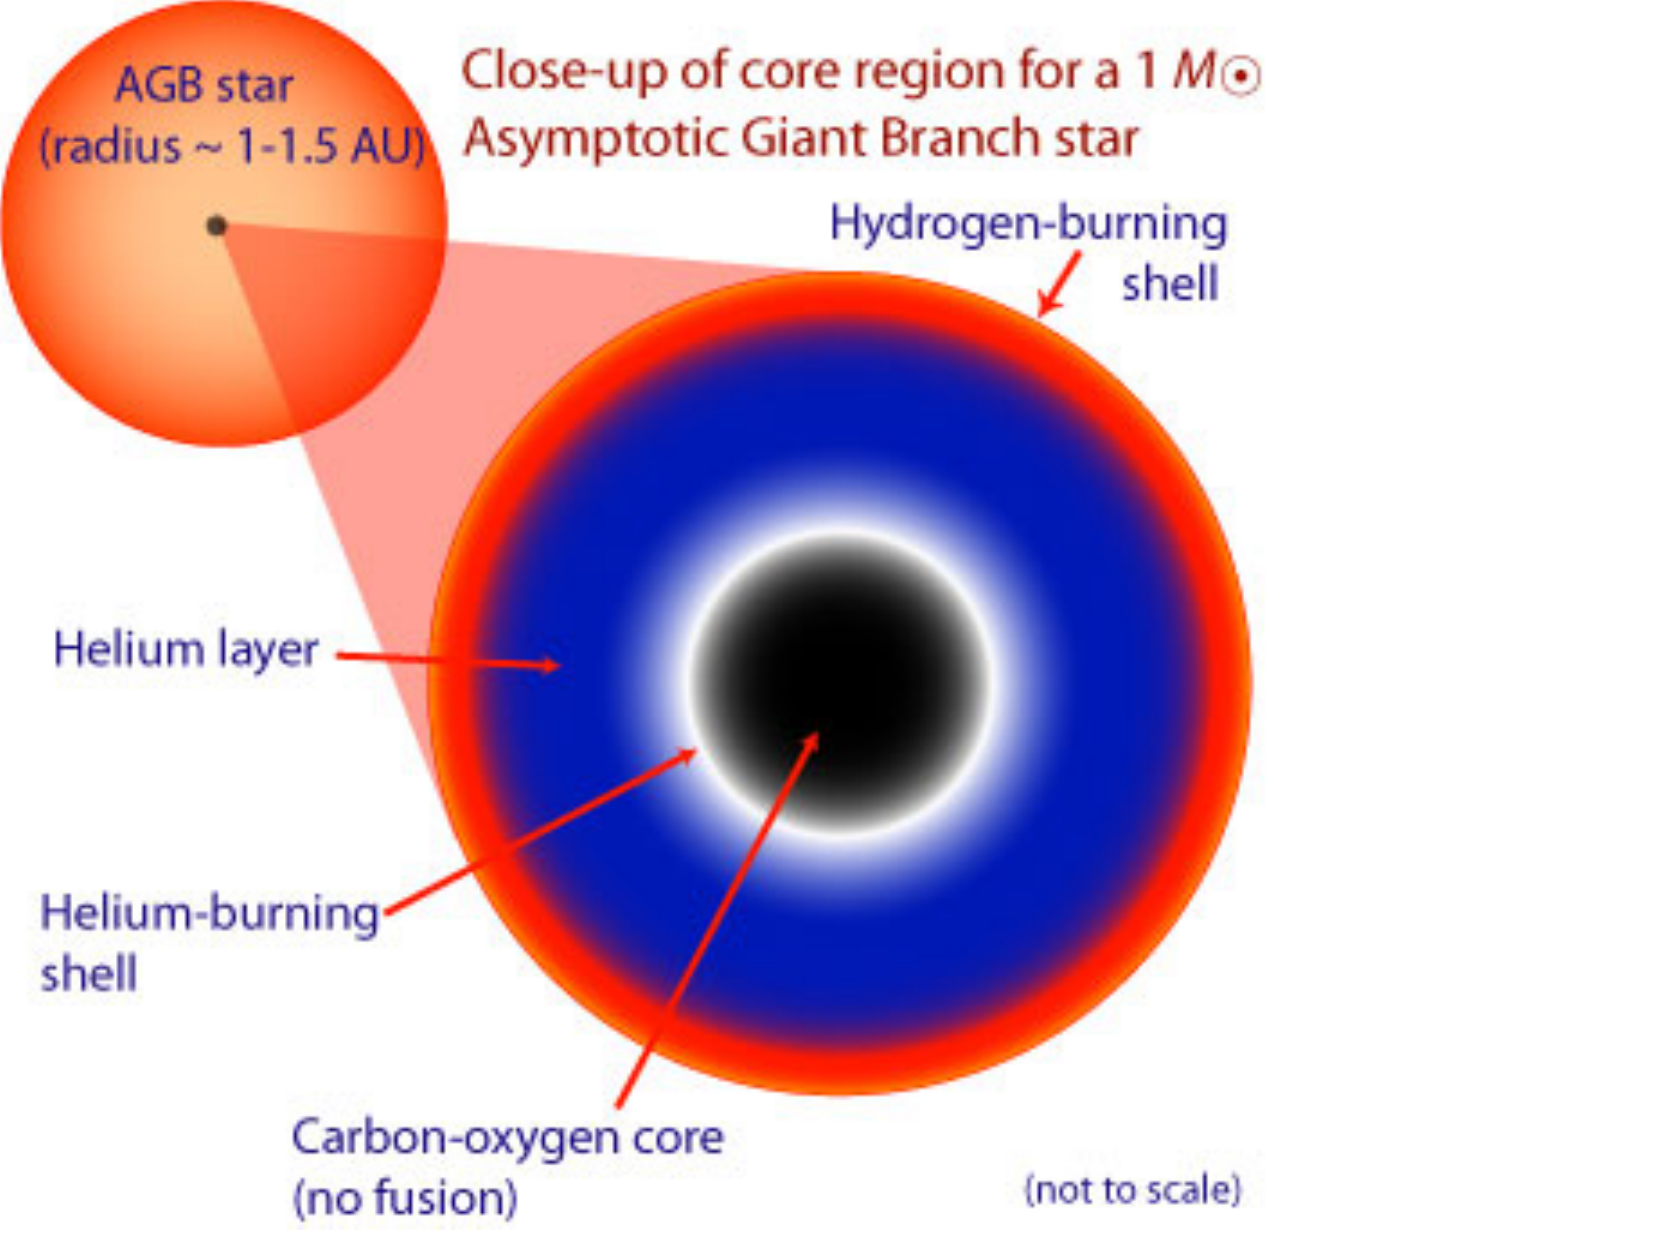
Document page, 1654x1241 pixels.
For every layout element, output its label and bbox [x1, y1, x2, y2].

picture [0, 0, 1280, 1231]
